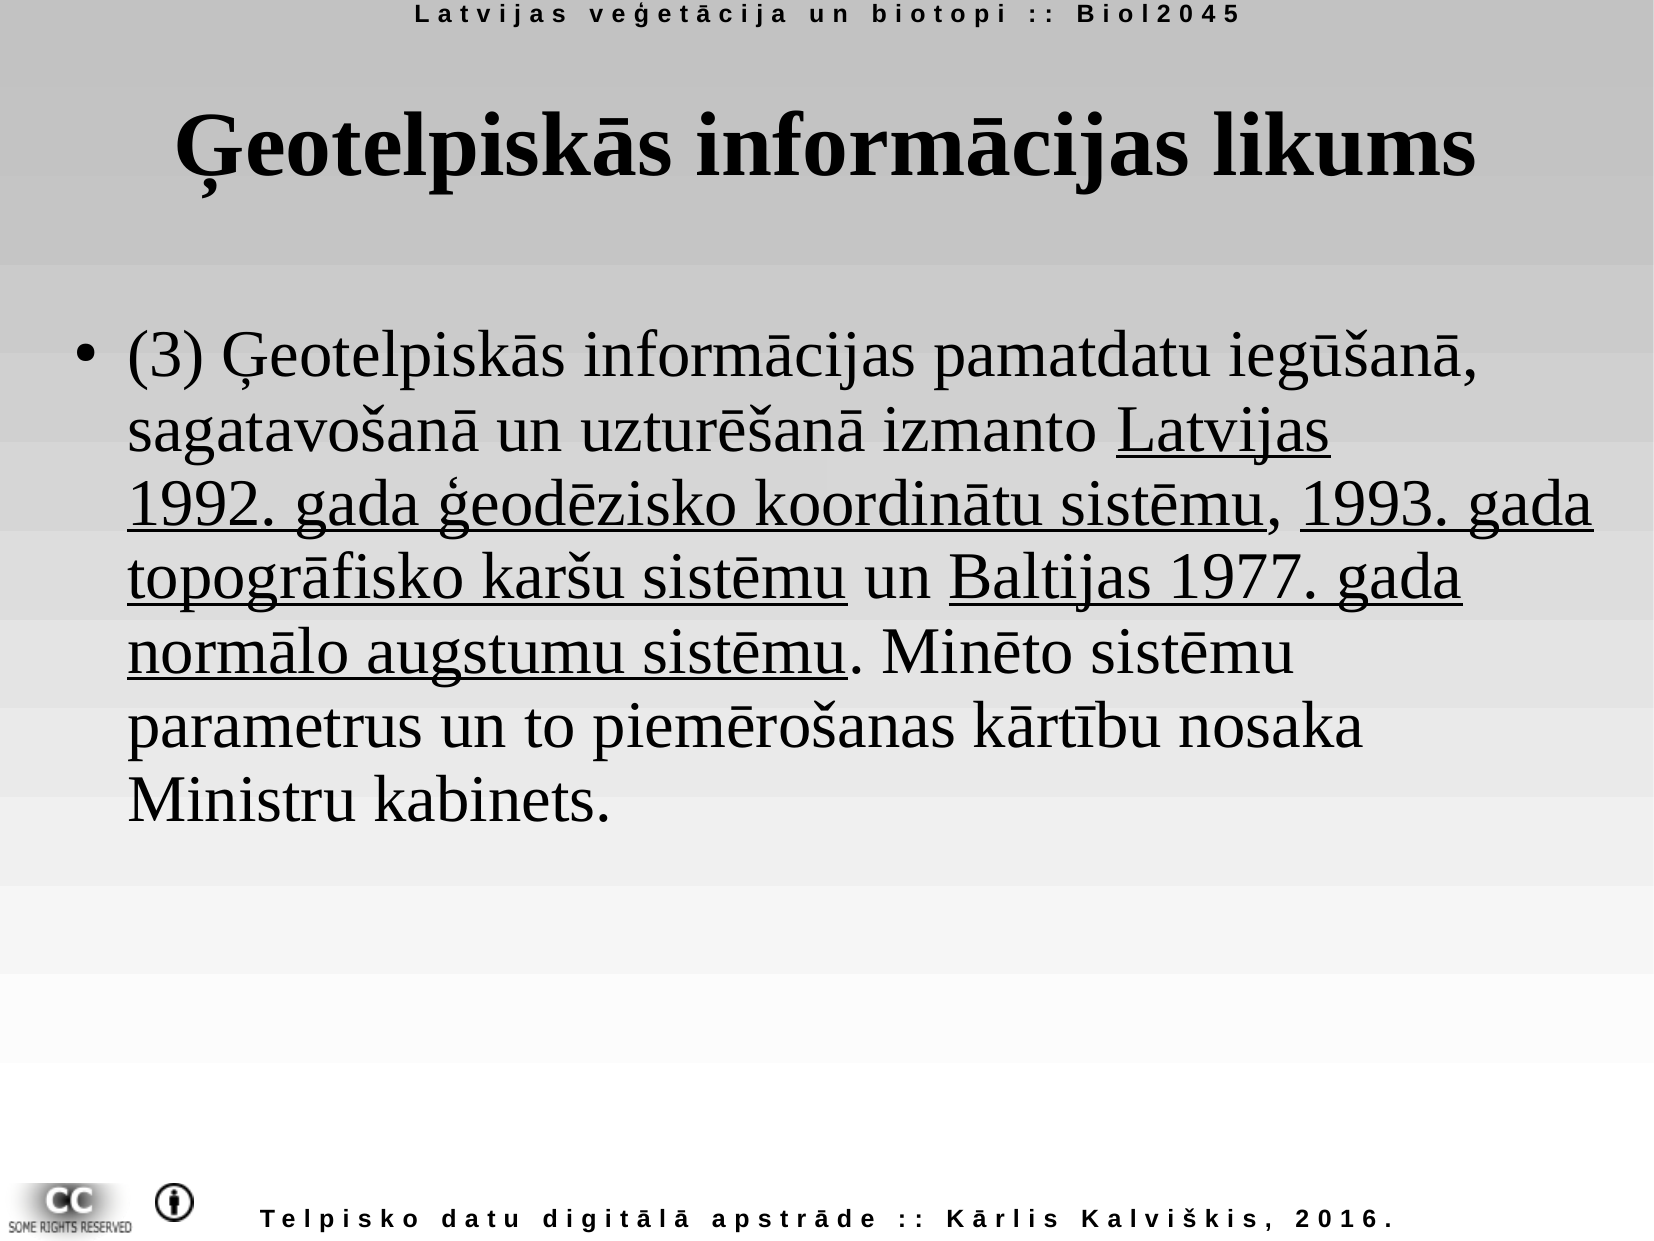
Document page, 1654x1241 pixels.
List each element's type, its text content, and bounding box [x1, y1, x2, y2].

list (3) Ģeotelpiskās informācijas pamatdatu iegūšanā, sagatavošanā un uzturēšanā izmanto Latvijas 1992. gada ģeodēzisko koordinātu sistēmu, 1993. gada topogrāfisko karšu sistēmu un Baltijas 1977. gada normālo augstumu sistēmu. Minēto sistēmu parametrus un to piemērošanas kārtību nosaka Ministru kabinets. [56, 317, 1600, 1175]
picture [0, 287, 1654, 1241]
title Ģeotelpiskās informācijas likums [0, 1, 1654, 287]
